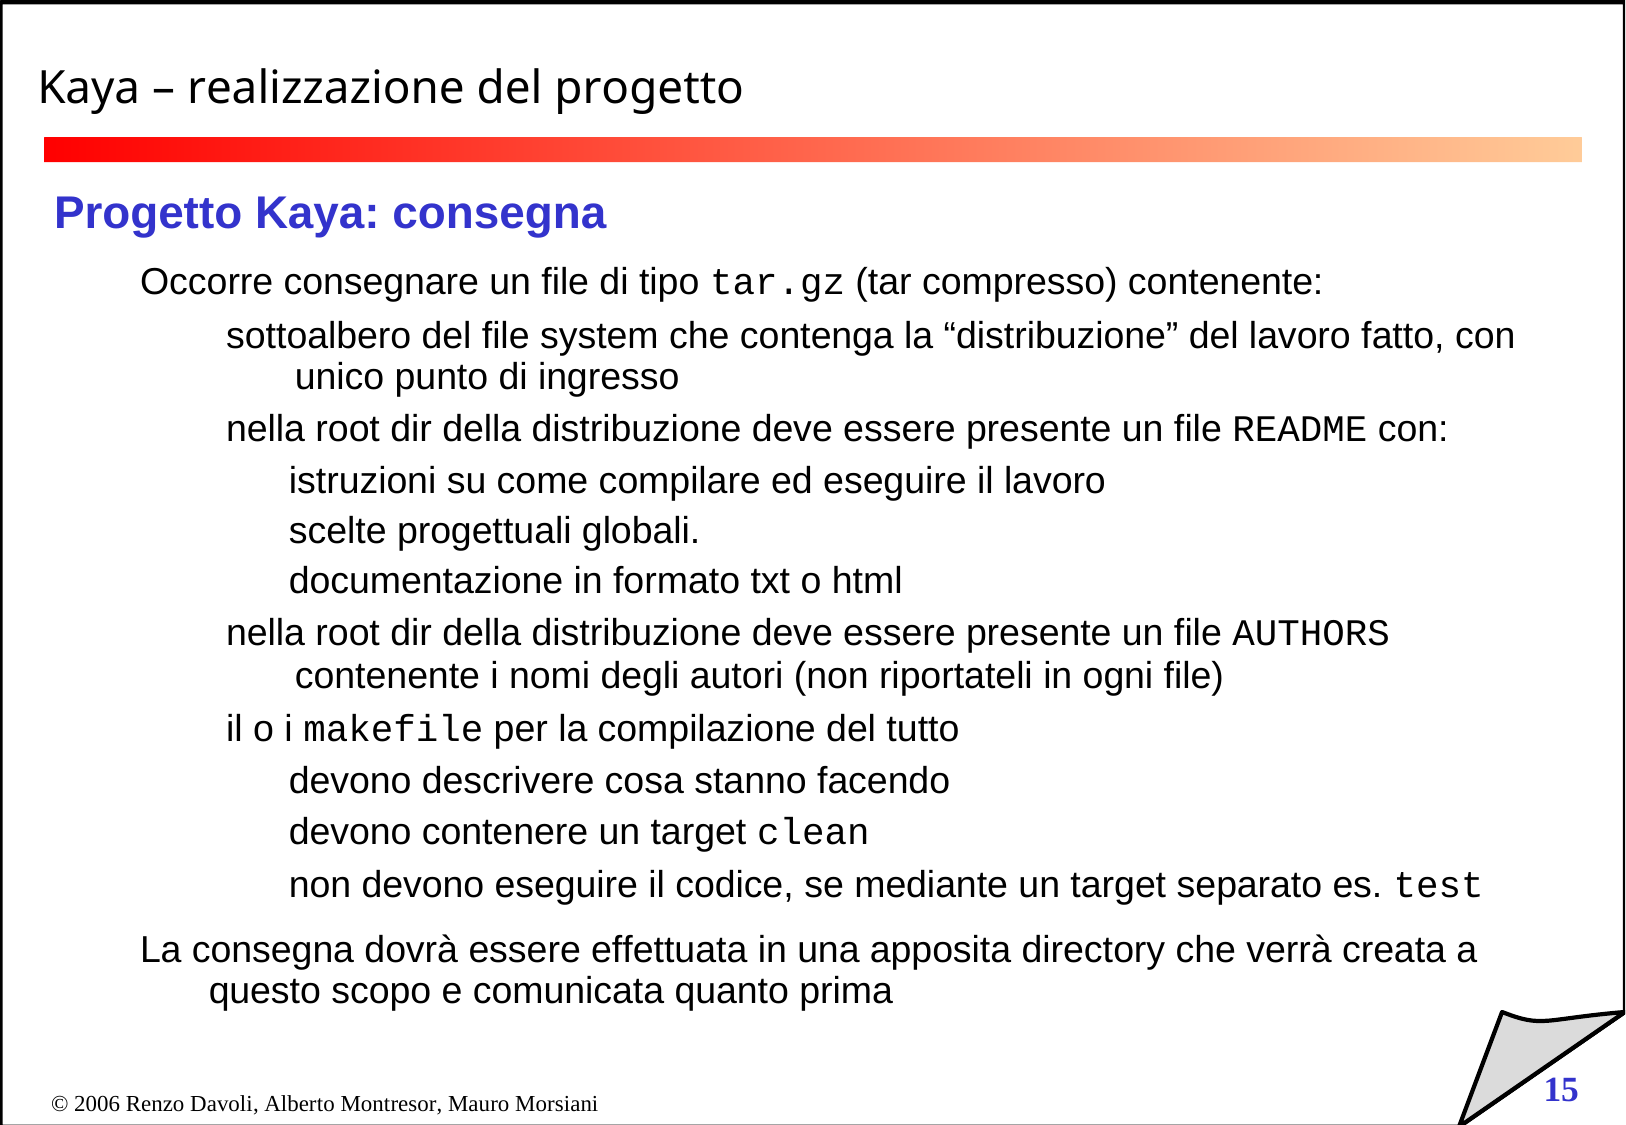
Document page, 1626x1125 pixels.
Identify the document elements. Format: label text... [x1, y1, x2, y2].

list Progetto Kaya: consegna Occorre consegnare un file di tipo tar.gz (tar compresso) contenente: sottoalbero del file system che contenga la “distribuzione” del lavoro fatto, con unico punto di ingresso nella root dir della distribuzione deve essere presente un file README con: istruzioni su come compilare ed eseguire il lavoro scelte progettuali globali. documentazione in formato txt o html nella root dir della distribuzione deve essere presente un file AUTHORS contenente i nomi degli autori (non riportateli in ogni file) il o i makefile per la compilazione del tutto devono descrivere cosa stanno facendo devono contenere un target clean non devono eseguire il codice, se mediante un target separato es. test La consegna dovrà essere effettuata in una apposita directory che verrà creata a questo scopo e comunicata quanto prima [54, 187, 1571, 1095]
title Kaya – realizzazione del progetto [37, 44, 1588, 131]
